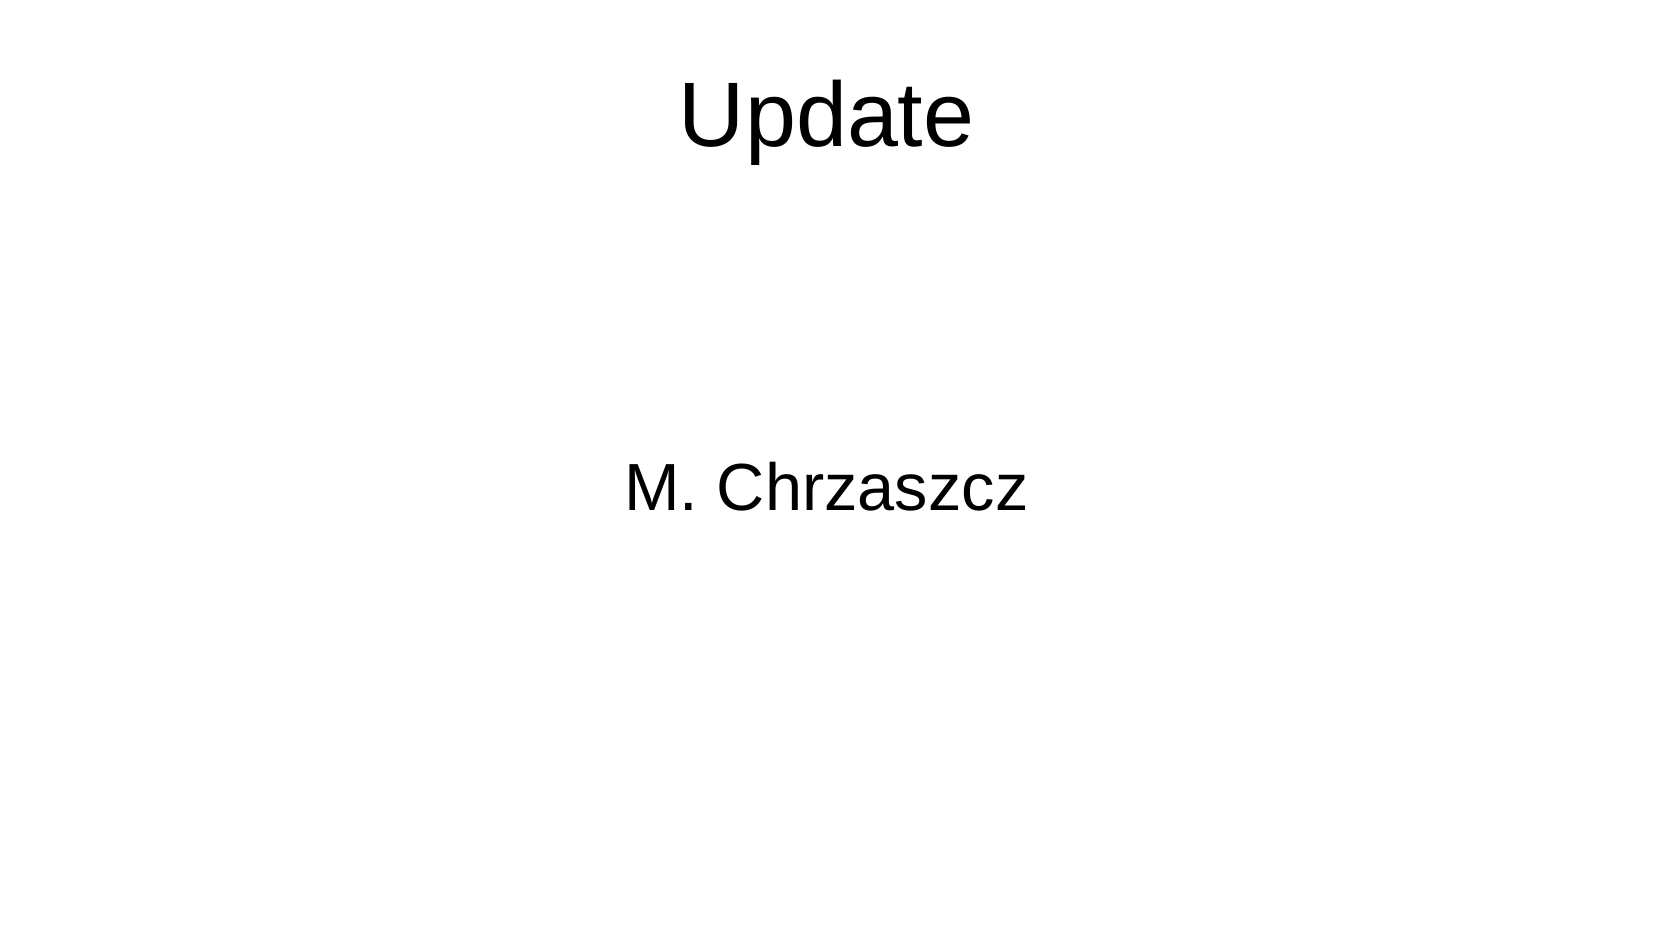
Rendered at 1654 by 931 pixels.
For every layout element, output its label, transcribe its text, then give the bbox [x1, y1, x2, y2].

subtitle M. Chrzaszcz [82, 217, 1571, 758]
title Update [82, 37, 1571, 193]
